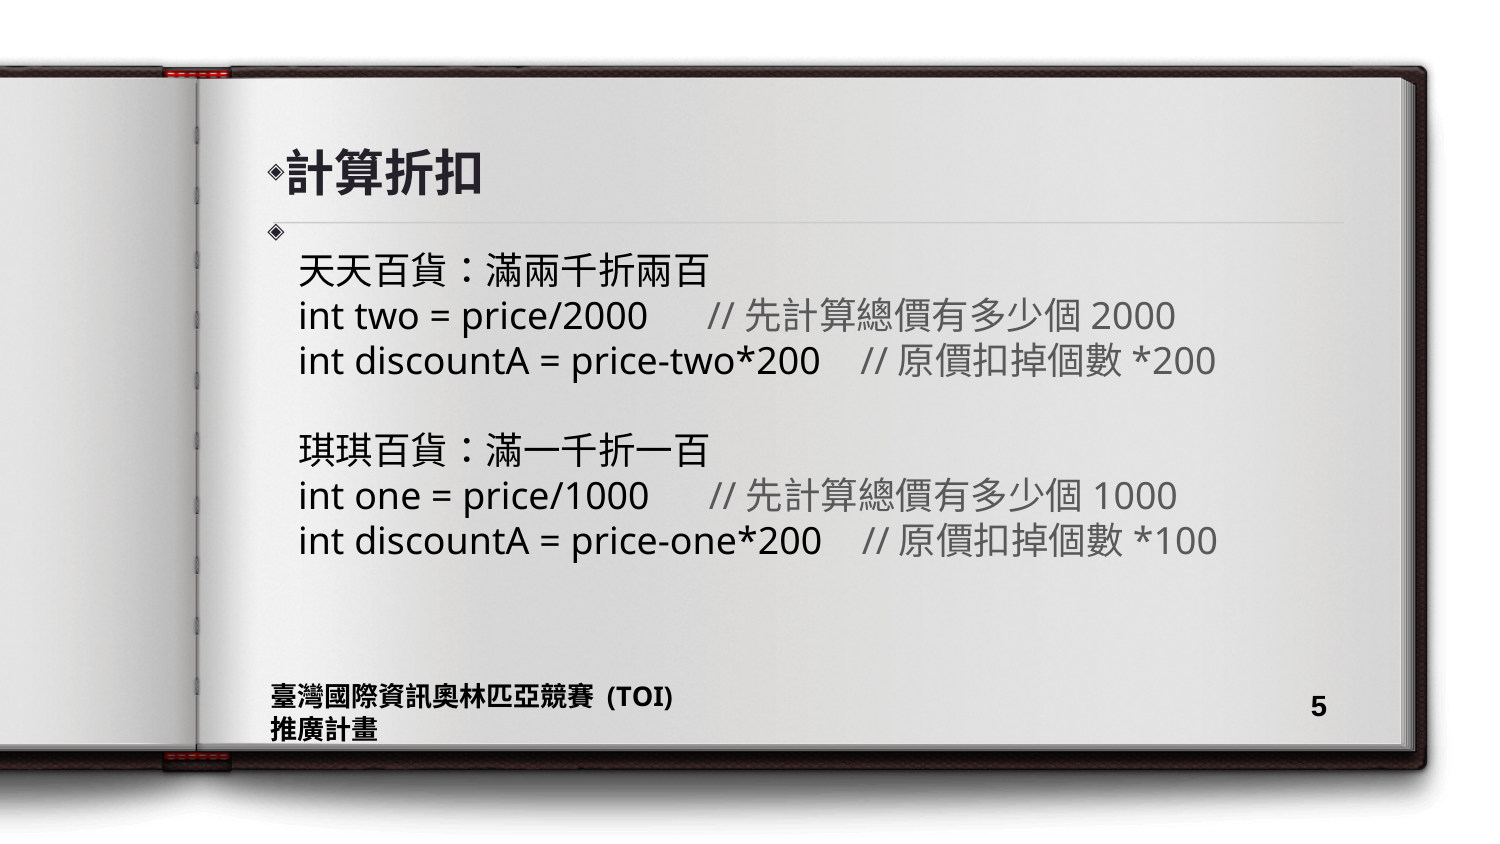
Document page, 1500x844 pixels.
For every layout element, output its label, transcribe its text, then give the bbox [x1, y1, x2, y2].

text_box 5 [1295, 672, 1386, 737]
text_box 天天百貨：滿兩千折兩百 int two = price/2000 //先計算總價有多少個2000 int discountA = price-two*200 //原價扣掉個數*200 琪琪百貨：滿一千折一百 int one = price/1000 //先計算總價有多少個1000 int discountA = price-one*200 //原價扣掉個數*100 [283, 240, 1323, 612]
text_box 計算折扣 [252, 126, 746, 216]
